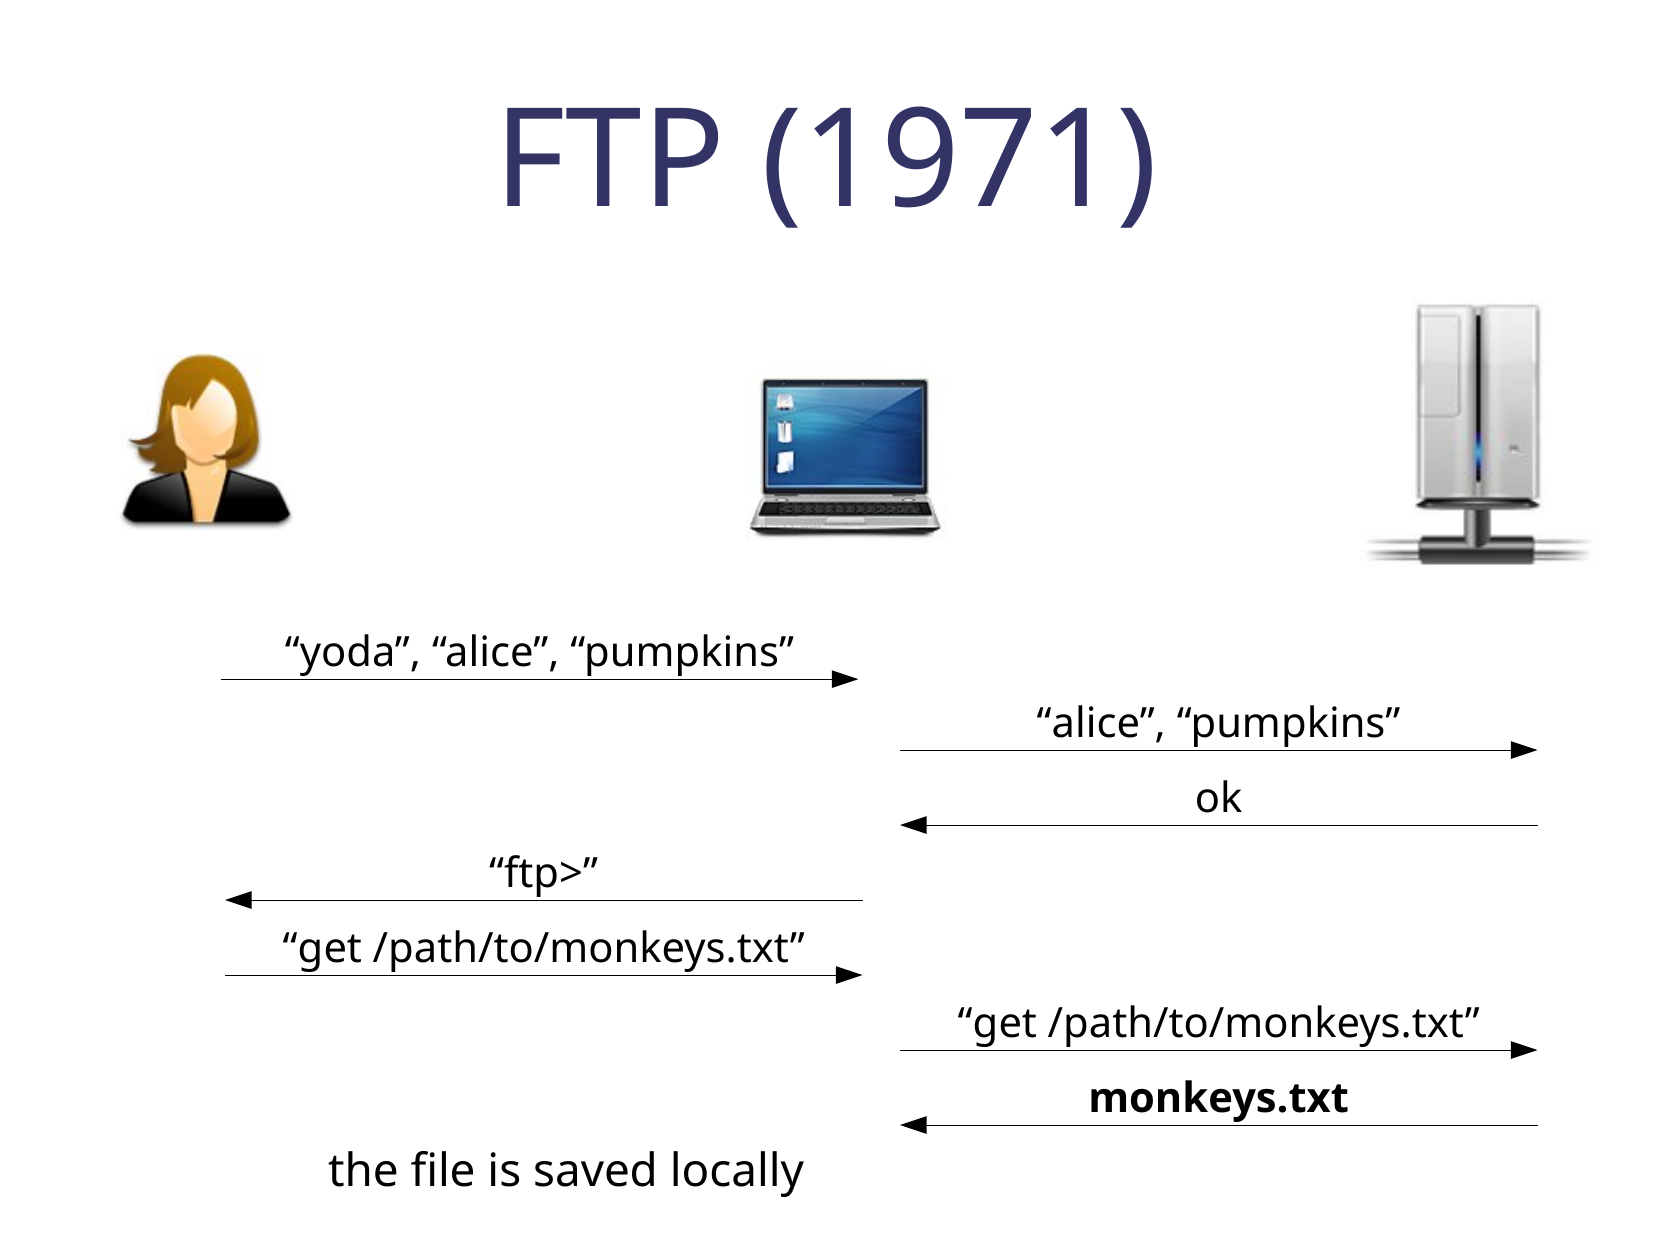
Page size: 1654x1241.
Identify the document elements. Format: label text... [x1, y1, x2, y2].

picture [1345, 299, 1613, 567]
title FTP (1971) [82, 56, 1571, 250]
picture [108, 329, 309, 530]
picture [745, 366, 946, 567]
text_box the file is saved locally [313, 1129, 863, 1201]
